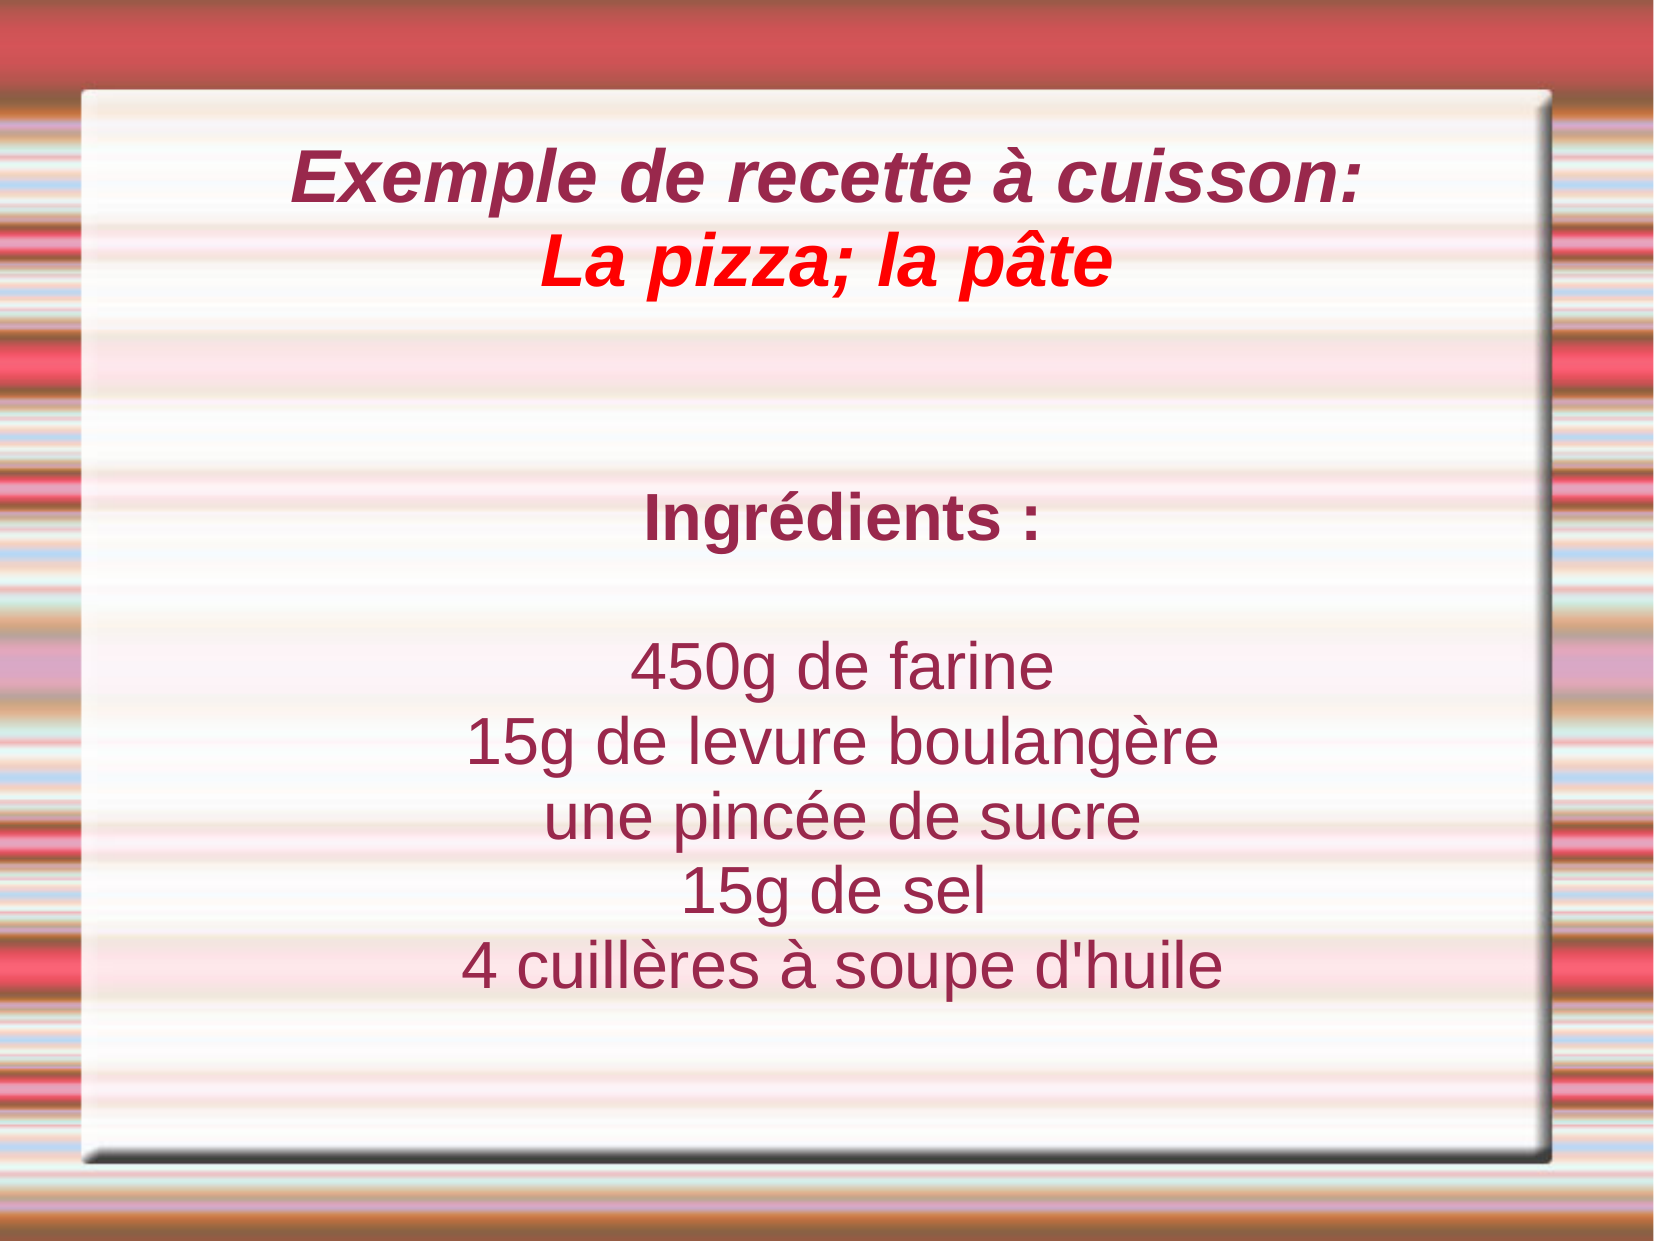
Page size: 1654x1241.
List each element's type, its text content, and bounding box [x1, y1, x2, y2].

title Exemple de recette à cuisson: La pizza; la pâte [121, 114, 1534, 322]
picture [0, 0, 1654, 1241]
subtitle Ingrédients : 450g de farine 15g de levure boulangère une pincée de sucre 15g de sel 4 cuillères à soupe d'huile [134, 350, 1516, 1132]
